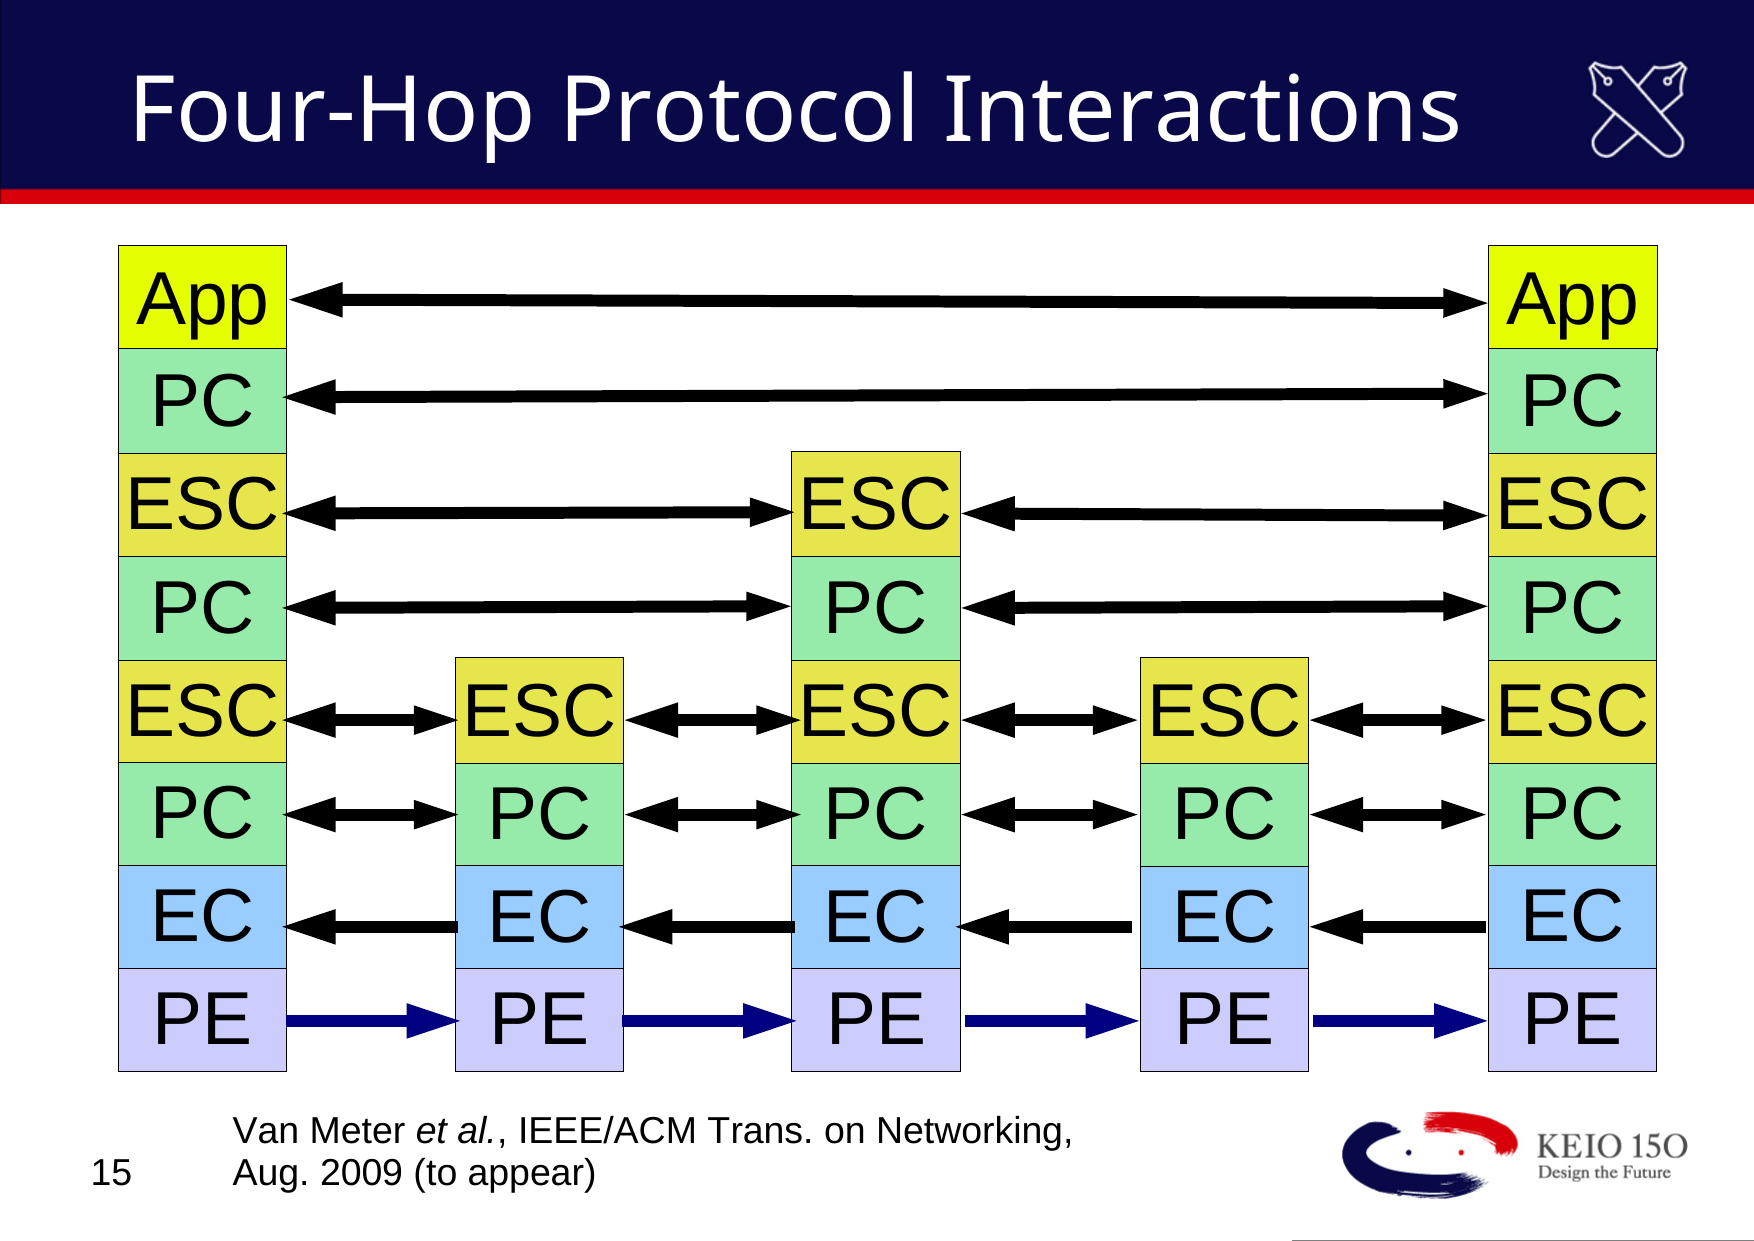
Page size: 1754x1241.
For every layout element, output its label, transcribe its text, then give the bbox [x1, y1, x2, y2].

text_box PC [118, 557, 287, 661]
text_box EC [455, 866, 624, 969]
text_box PC [791, 557, 961, 661]
title Four-Hop Protocol Interactions [128, 2, 1627, 210]
text_box ESC [118, 454, 287, 557]
text_box Van Meter et al., IEEE/ACM Trans. on Networking, Aug. 2009 (to appear) [217, 1101, 1089, 1201]
text_box App [118, 245, 287, 348]
text_box ESC [791, 451, 961, 557]
text_box PC [791, 764, 961, 866]
text_box PE [791, 969, 961, 1072]
text_box ESC [1488, 661, 1657, 764]
picture [1292, 1064, 1754, 1241]
text_box ESC [455, 657, 624, 764]
text_box PC [1488, 764, 1657, 866]
text_box PE [1488, 969, 1657, 1072]
text_box ESC [118, 661, 287, 763]
text_box PC [1140, 764, 1309, 867]
text_box EC [118, 866, 287, 969]
text_box ESC [791, 661, 961, 764]
text_box ESC [1140, 657, 1309, 764]
text_box PE [455, 969, 624, 1072]
text_box PC [118, 348, 287, 454]
text_box PC [1488, 348, 1657, 454]
text_box EC [1140, 867, 1309, 969]
text_box PE [1140, 969, 1309, 1072]
text_box EC [791, 866, 961, 969]
text_box EC [1488, 866, 1657, 969]
text_box ESC [1488, 454, 1657, 557]
text_box PC [455, 764, 624, 866]
text_box PC [1488, 557, 1657, 661]
text_box PC [118, 763, 287, 866]
text_box App [1488, 245, 1658, 351]
text_box PE [118, 969, 287, 1072]
picture [0, 0, 1754, 204]
